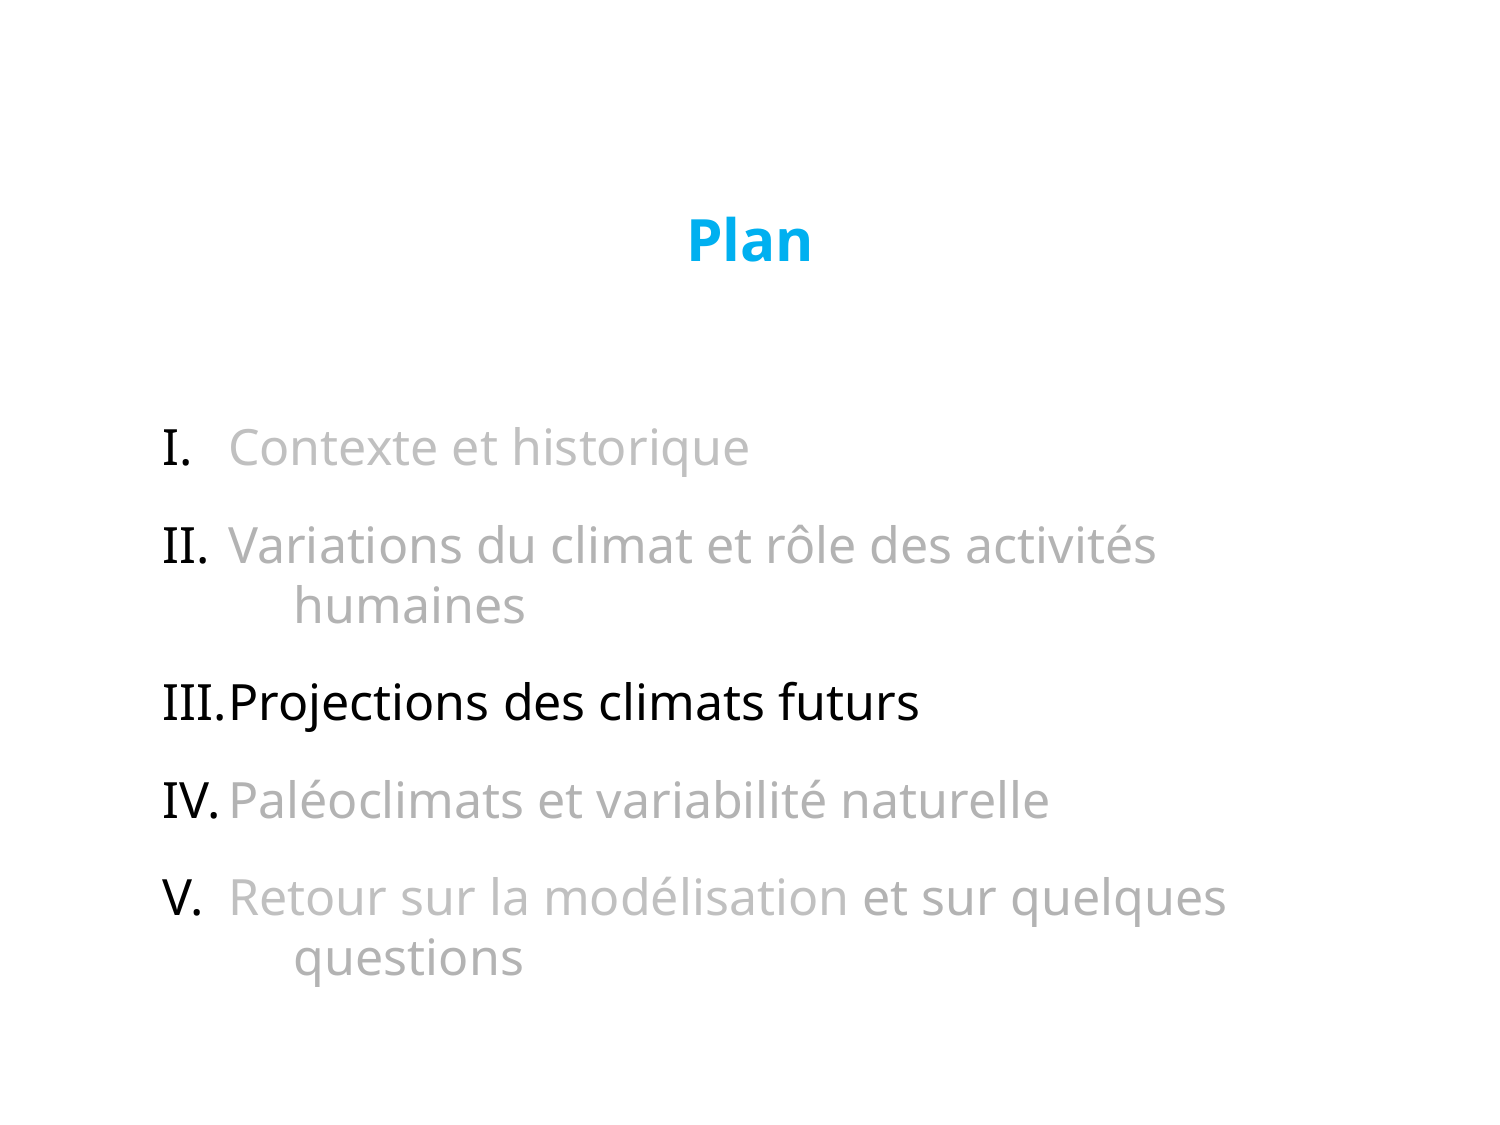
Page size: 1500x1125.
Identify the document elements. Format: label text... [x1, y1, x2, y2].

text_box Contexte et historique Variations du climat et rôle des activités humaines Projections des climats futurs Paléoclimats et variabilité naturelle Retour sur la modélisation et sur quelques questions [147, 408, 1365, 994]
text_box Plan [53, 199, 1447, 353]
